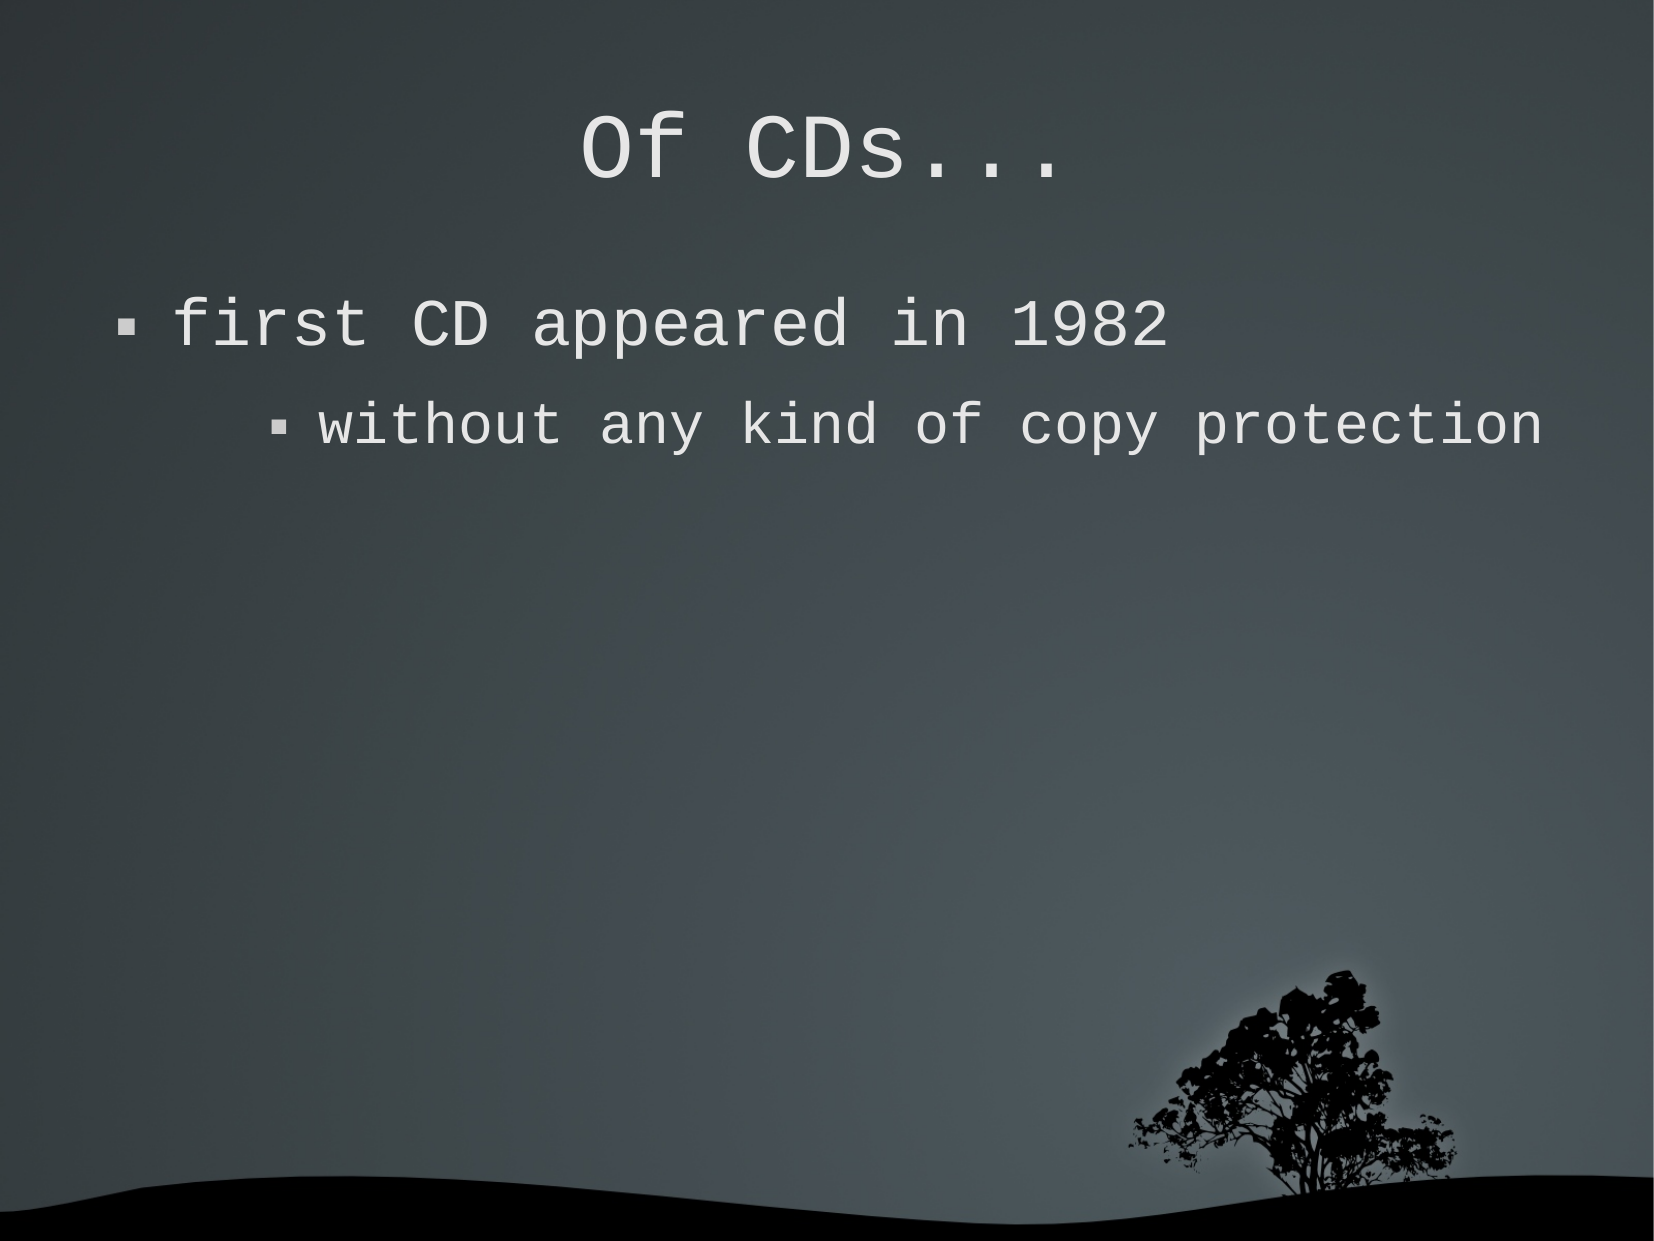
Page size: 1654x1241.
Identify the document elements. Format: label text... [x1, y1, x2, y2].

picture [0, 0, 1654, 1241]
title Of CDs... [82, 56, 1571, 250]
list first CD appeared in 1982 without any kind of copy protection [82, 290, 1571, 1094]
